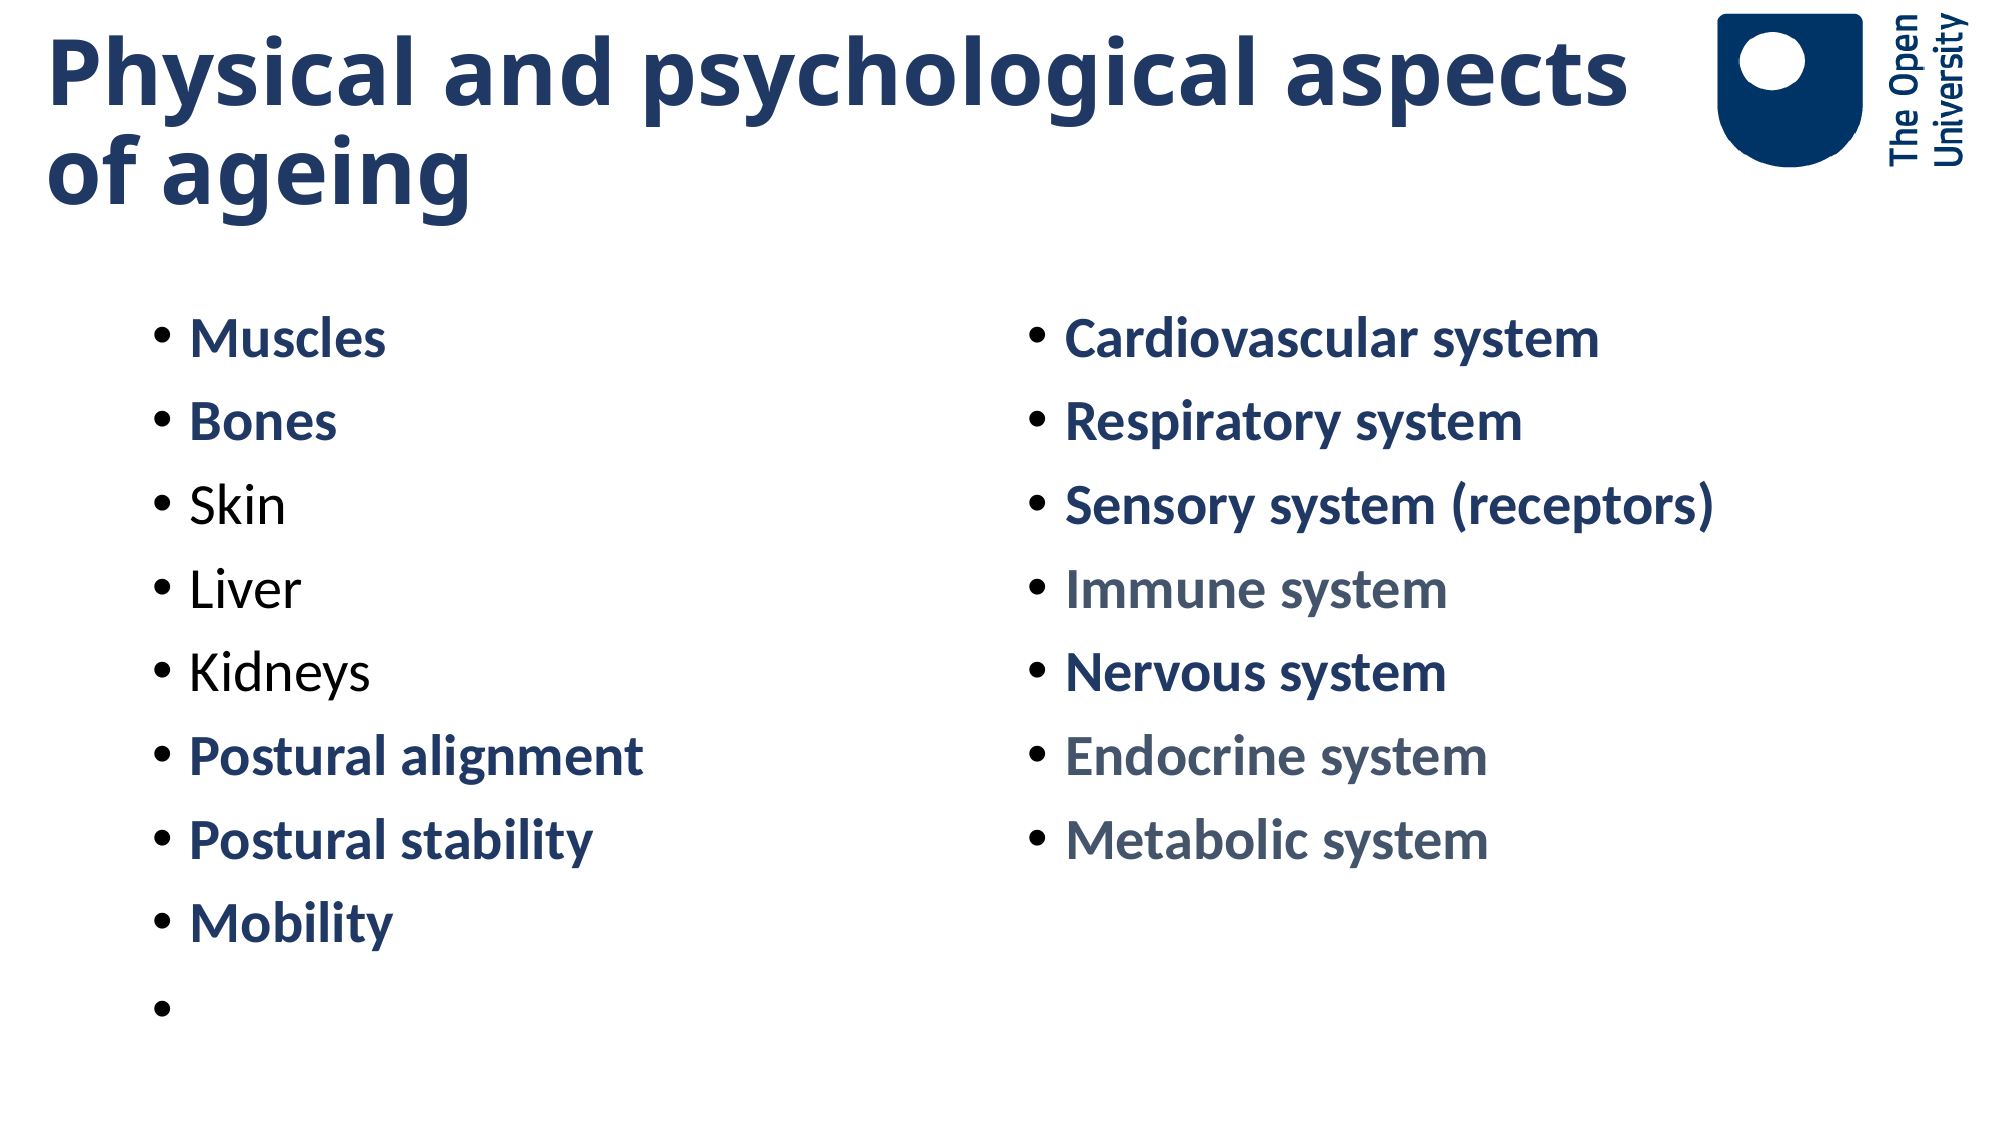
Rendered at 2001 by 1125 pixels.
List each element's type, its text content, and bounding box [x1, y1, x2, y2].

list Cardiovascular system Respiratory system Sensory system (receptors) Immune system Nervous system Endocrine system Metabolic system [1012, 299, 1863, 988]
list Muscles Bones Skin Liver Kidneys Postural alignment Postural stability Mobility [137, 299, 988, 1014]
title Physical and psychological aspects of ageing [30, 16, 1756, 235]
picture [1716, 10, 1971, 170]
